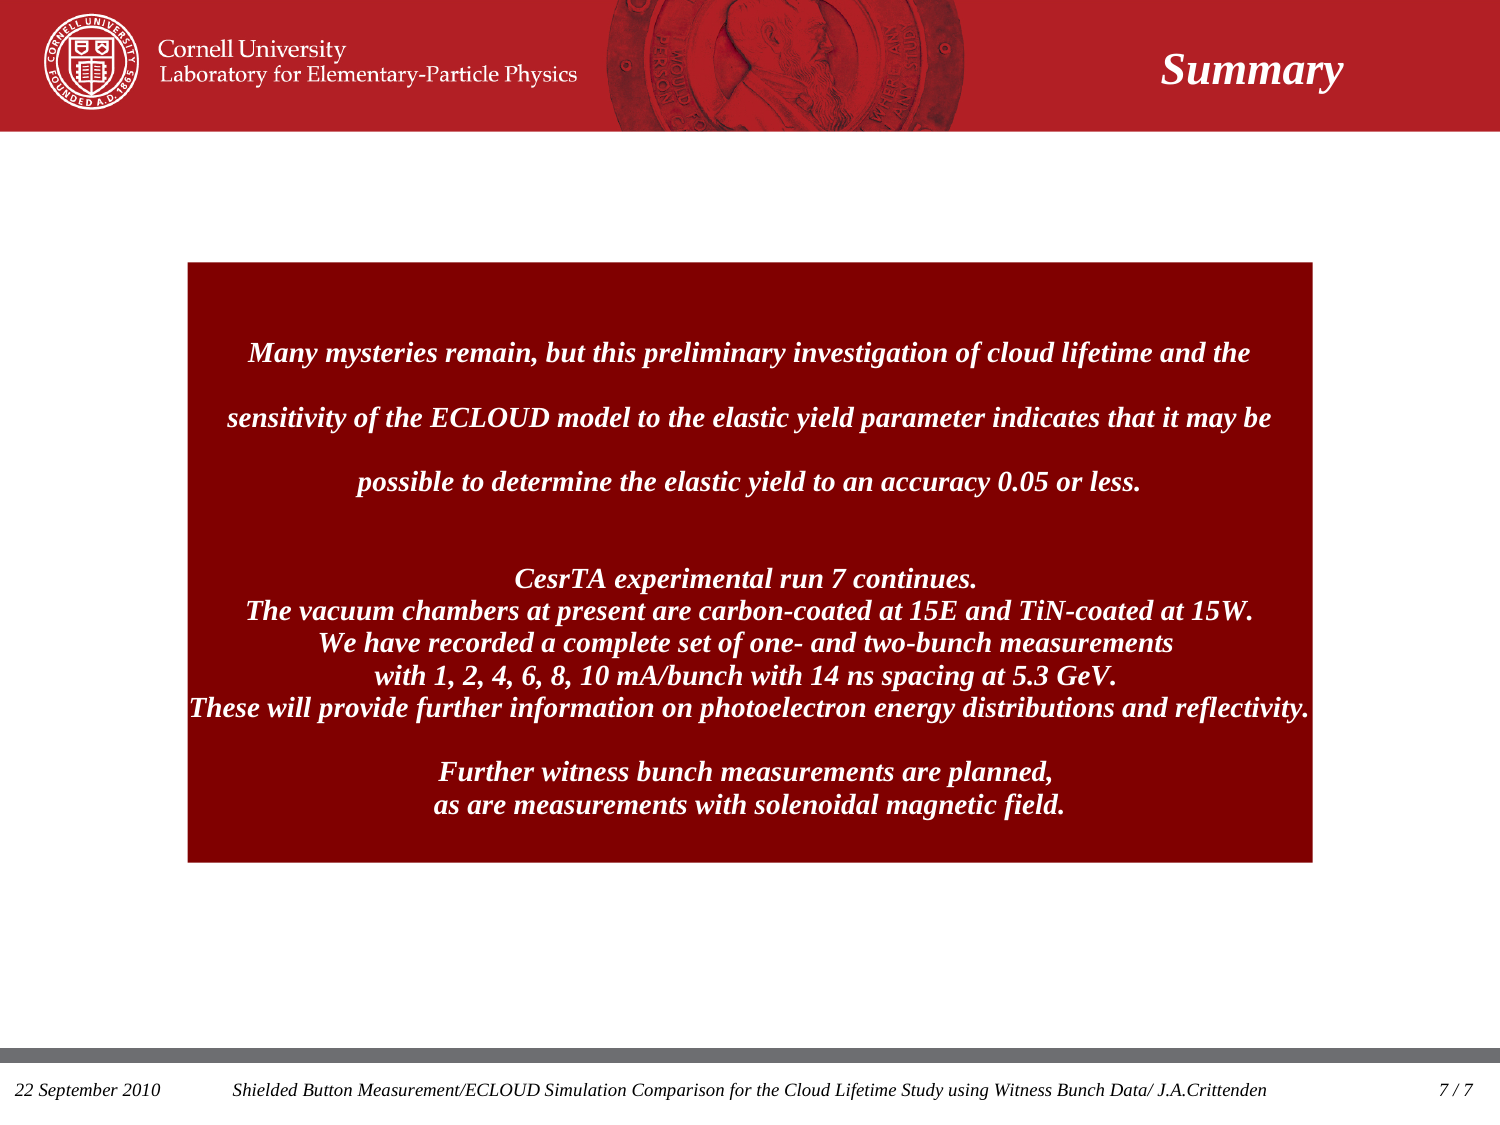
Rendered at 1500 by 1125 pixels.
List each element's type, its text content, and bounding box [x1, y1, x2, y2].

picture [0, 0, 1500, 132]
text_box Many mysteries remain, but this preliminary investigation of cloud lifetime and the sensitivity of the ECLOUD model to the elastic yield parameter indicates that it may be possible to determine the elastic yield to an accuracy 0.05 or less. CesrTA experimental run 7 continues. The vacuum chambers at present are carbon-coated at 15E and TiN-coated at 15W. We have recorded a complete set of one- and two-bunch measurements with 1, 2, 4, 6, 8, 10 mA/bunch with 14 ns spacing at 5.3 GeV. These will provide further information on photoelectron energy distributions and reflectivity. Further witness bunch measurements are planned, as are measurements with solenoidal magnetic field. [187, 262, 1313, 863]
title Summary [1012, 12, 1492, 126]
